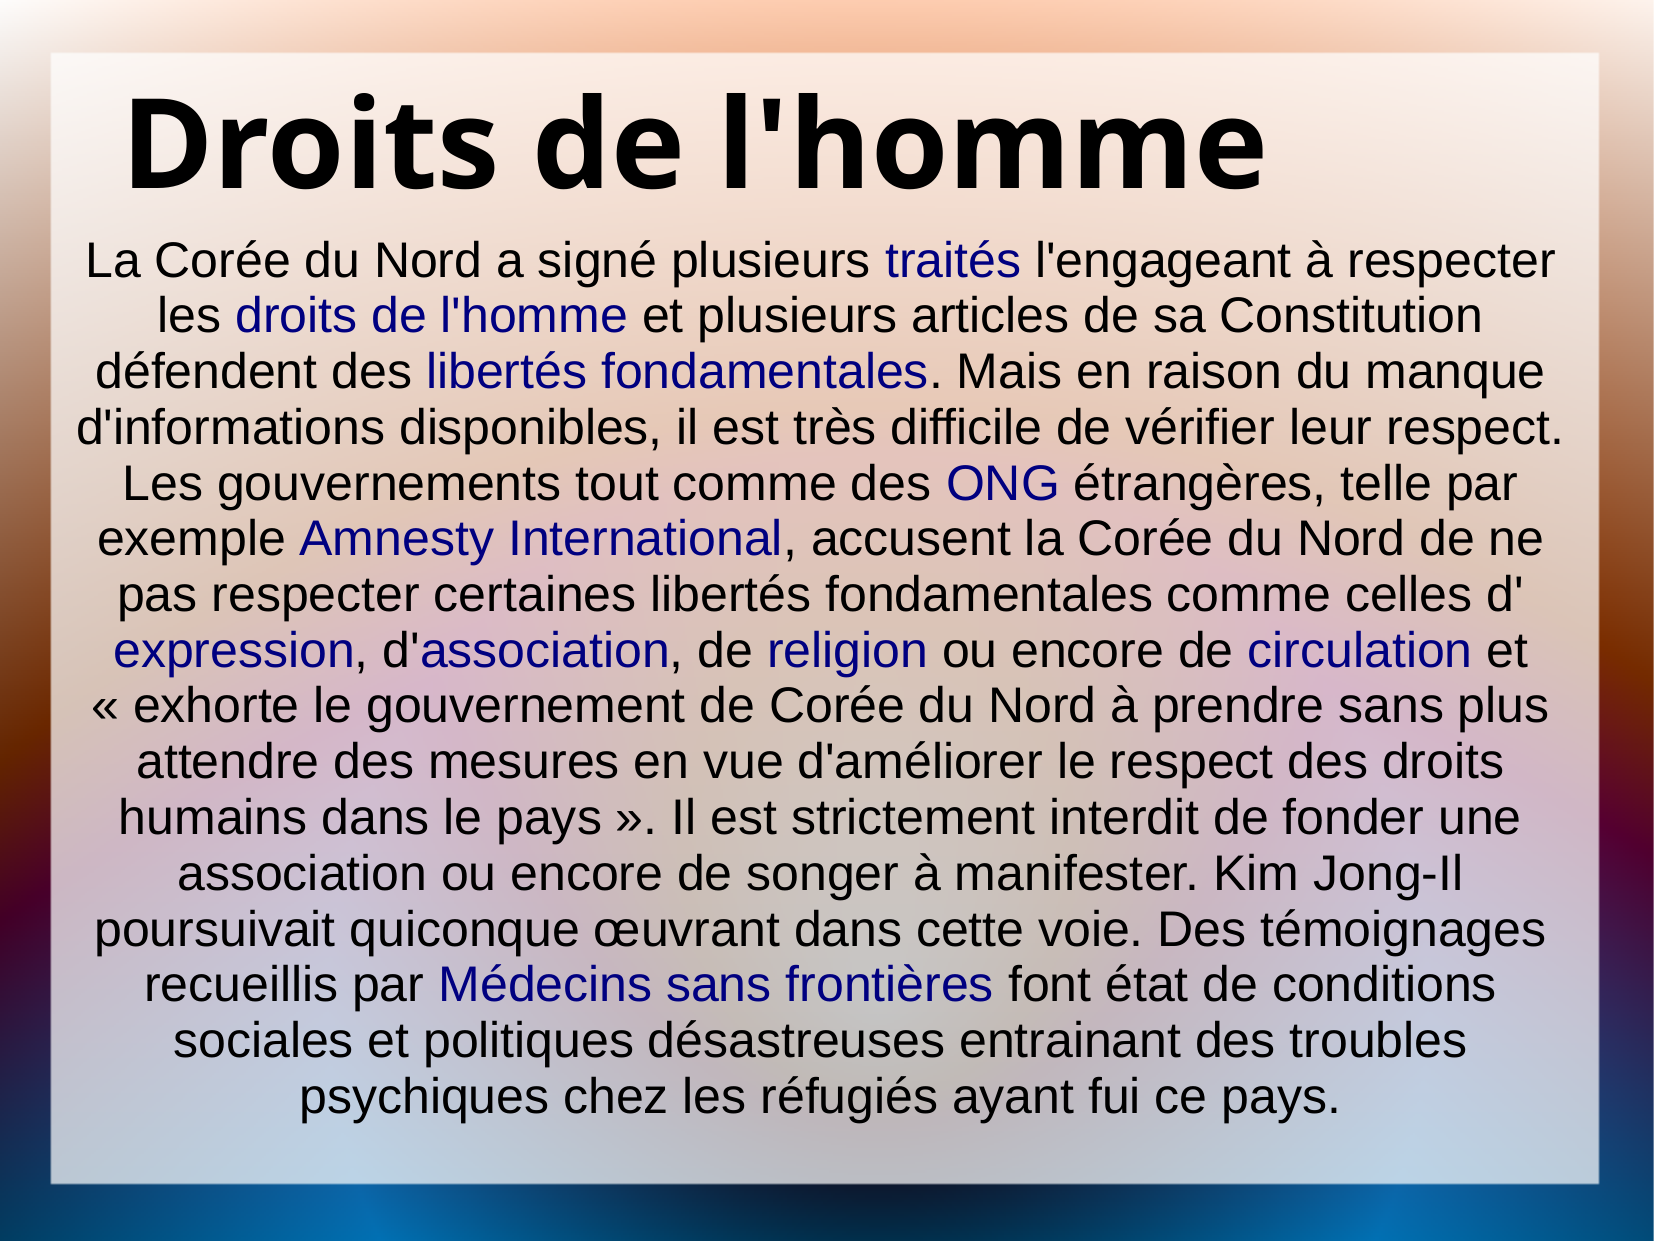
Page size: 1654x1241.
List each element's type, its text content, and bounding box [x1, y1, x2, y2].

text_box Droits de l'homme [106, 47, 1654, 288]
text_box La Corée du Nord a signé plusieurs traités l'engageant à respecter les droits de l'homme et plusieurs articles de sa Constitution défendent des libertés fondamentales. Mais en raison du manque d'informations disponibles, il est très difficile de vérifier leur respect. Les gouvernements tout comme des ONG étrangères, telle par exemple Amnesty International, accusent la Corée du Nord de ne pas respecter certaines libertés fondamentales comme celles d'expression, d'association, de religion ou encore de circulation et « exhorte le gouvernement de Corée du Nord à prendre sans plus attendre des mesures en vue d'améliorer le respect des droits humains dans le pays ». Il est strictement interdit de fonder une association ou encore de songer à manifester. Kim Jong-Il poursuivait quiconque œuvrant dans cette voie. Des témoignages recueillis par Médecins sans frontières font état de conditions sociales et politiques désastreuses entrainant des troubles psychiques chez les réfugiés ayant fui ce pays. [47, 224, 1595, 1170]
picture [0, 0, 1654, 1241]
